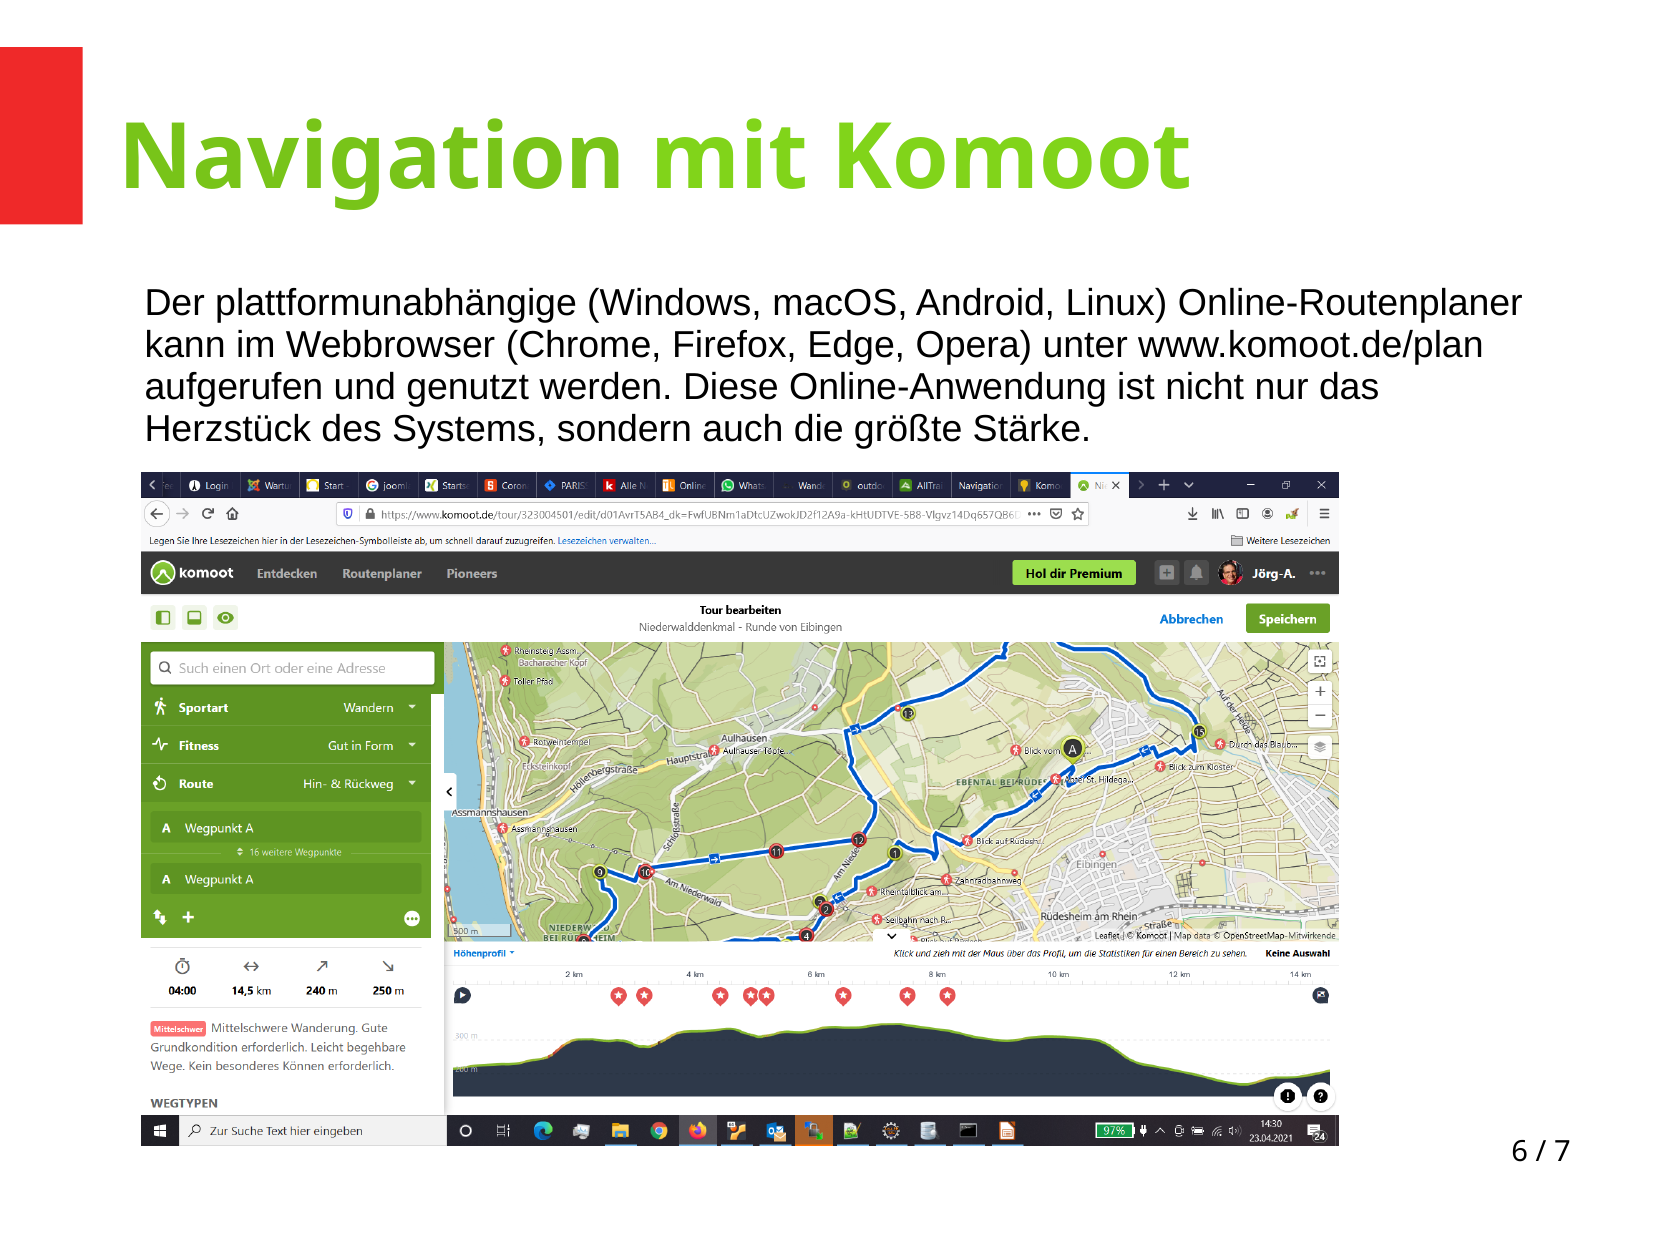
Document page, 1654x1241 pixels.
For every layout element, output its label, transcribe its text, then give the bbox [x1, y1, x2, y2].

text_box Der plattformunabhängige (Windows, macOS, Android, Linux) Online-Routenplaner kann im Webbrowser (Chrome, Firefox, Edge, Opera) unter www.komoot.de/plan aufgerufen und genutzt werden. Diese Online-Anwendung ist nicht nur das Herzstück des Systems, sondern auch die größte Stärke. [129, 274, 1560, 485]
picture [141, 472, 1339, 1146]
title Navigation mit Komoot [118, 49, 1571, 257]
